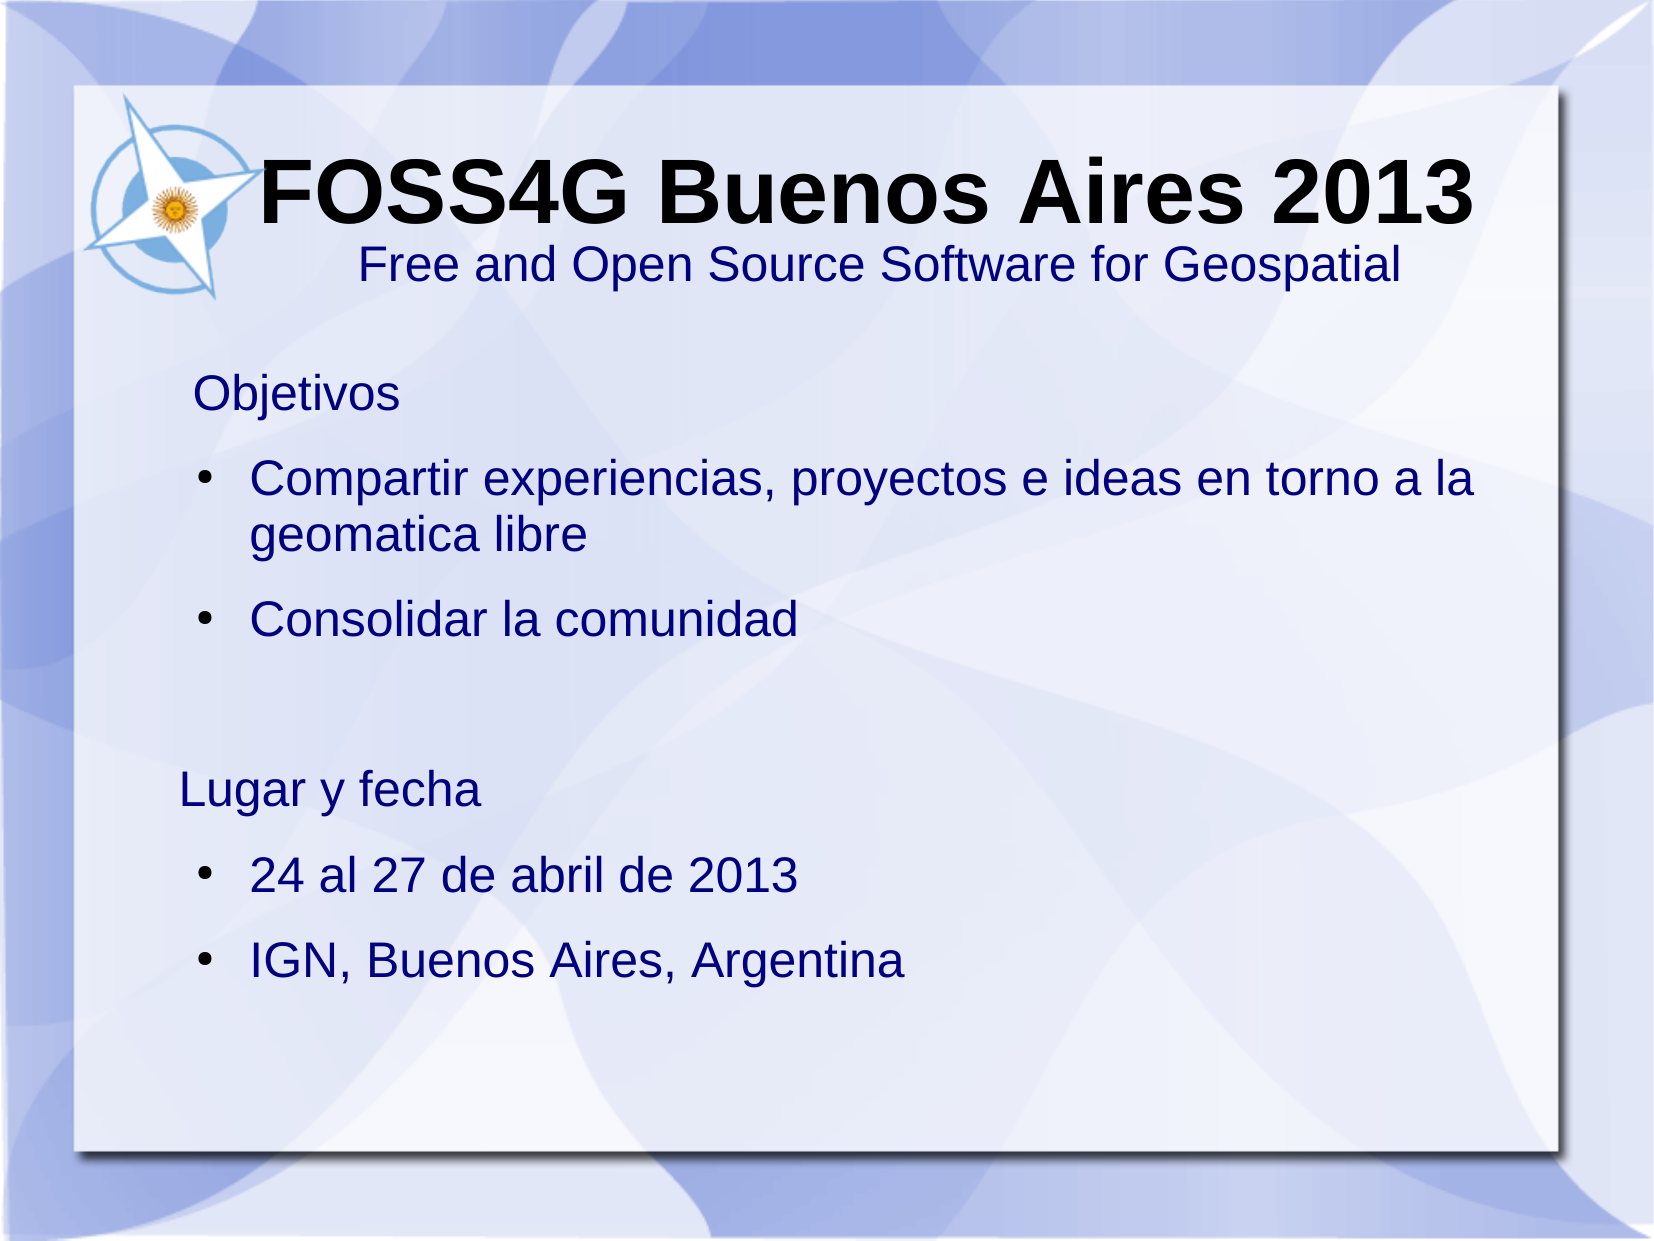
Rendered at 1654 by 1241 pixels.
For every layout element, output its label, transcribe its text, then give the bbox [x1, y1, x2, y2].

text_box Free and Open Source Software for Geospatial [271, 236, 1489, 293]
picture [0, 0, 1654, 1241]
list Objetivos Compartir experiencias, proyectos e ideas en torno a la geomatica libre Consolidar la comunidad Lugar y fecha 24 al 27 de abril de 2013 IGN, Buenos Aires, Argentina [178, 364, 1570, 1147]
title FOSS4G Buenos Aires 2013 [141, 88, 1595, 296]
